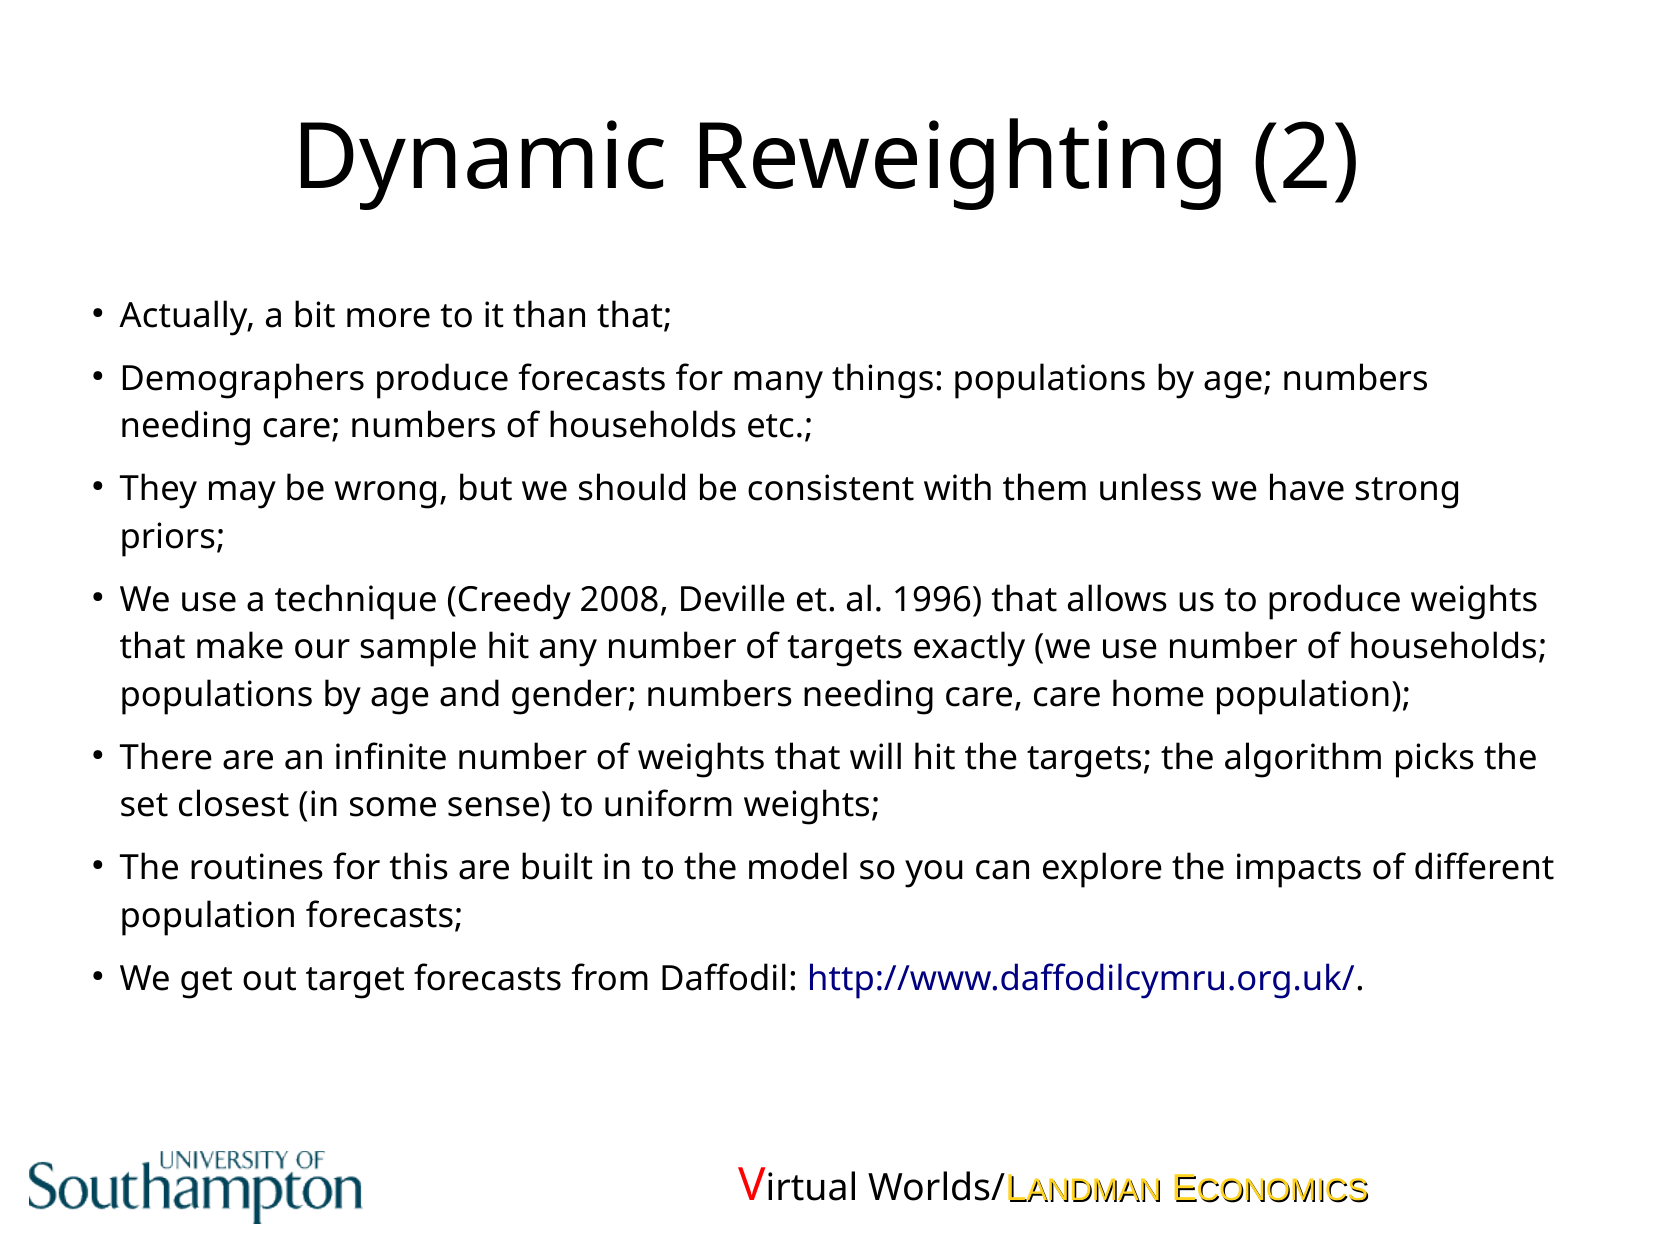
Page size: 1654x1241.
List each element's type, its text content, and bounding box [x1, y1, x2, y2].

picture [29, 1151, 363, 1224]
title Dynamic Reweighting (2) [82, 49, 1571, 257]
list Actually, a bit more to it than that; Demographers produce forecasts for many things: populations by age; numbers needing care; numbers of households etc.; They may be wrong, but we should be consistent with them unless we have strong priors; We use a technique (Creedy 2008, Deville et. al. 1996) that allows us to produce weights that make our sample hit any number of targets exactly (we use number of households; populations by age and gender; numbers needing care, care home population); There are an infinite number of weights that will hit the targets; the algorithm picks the set closest (in some sense) to uniform weights; The routines for this are built in to the model so you can explore the impacts of different population forecasts; We get out target forecasts from Daffodil: http://www.daffodilcymru.org.uk/. [82, 290, 1571, 1010]
